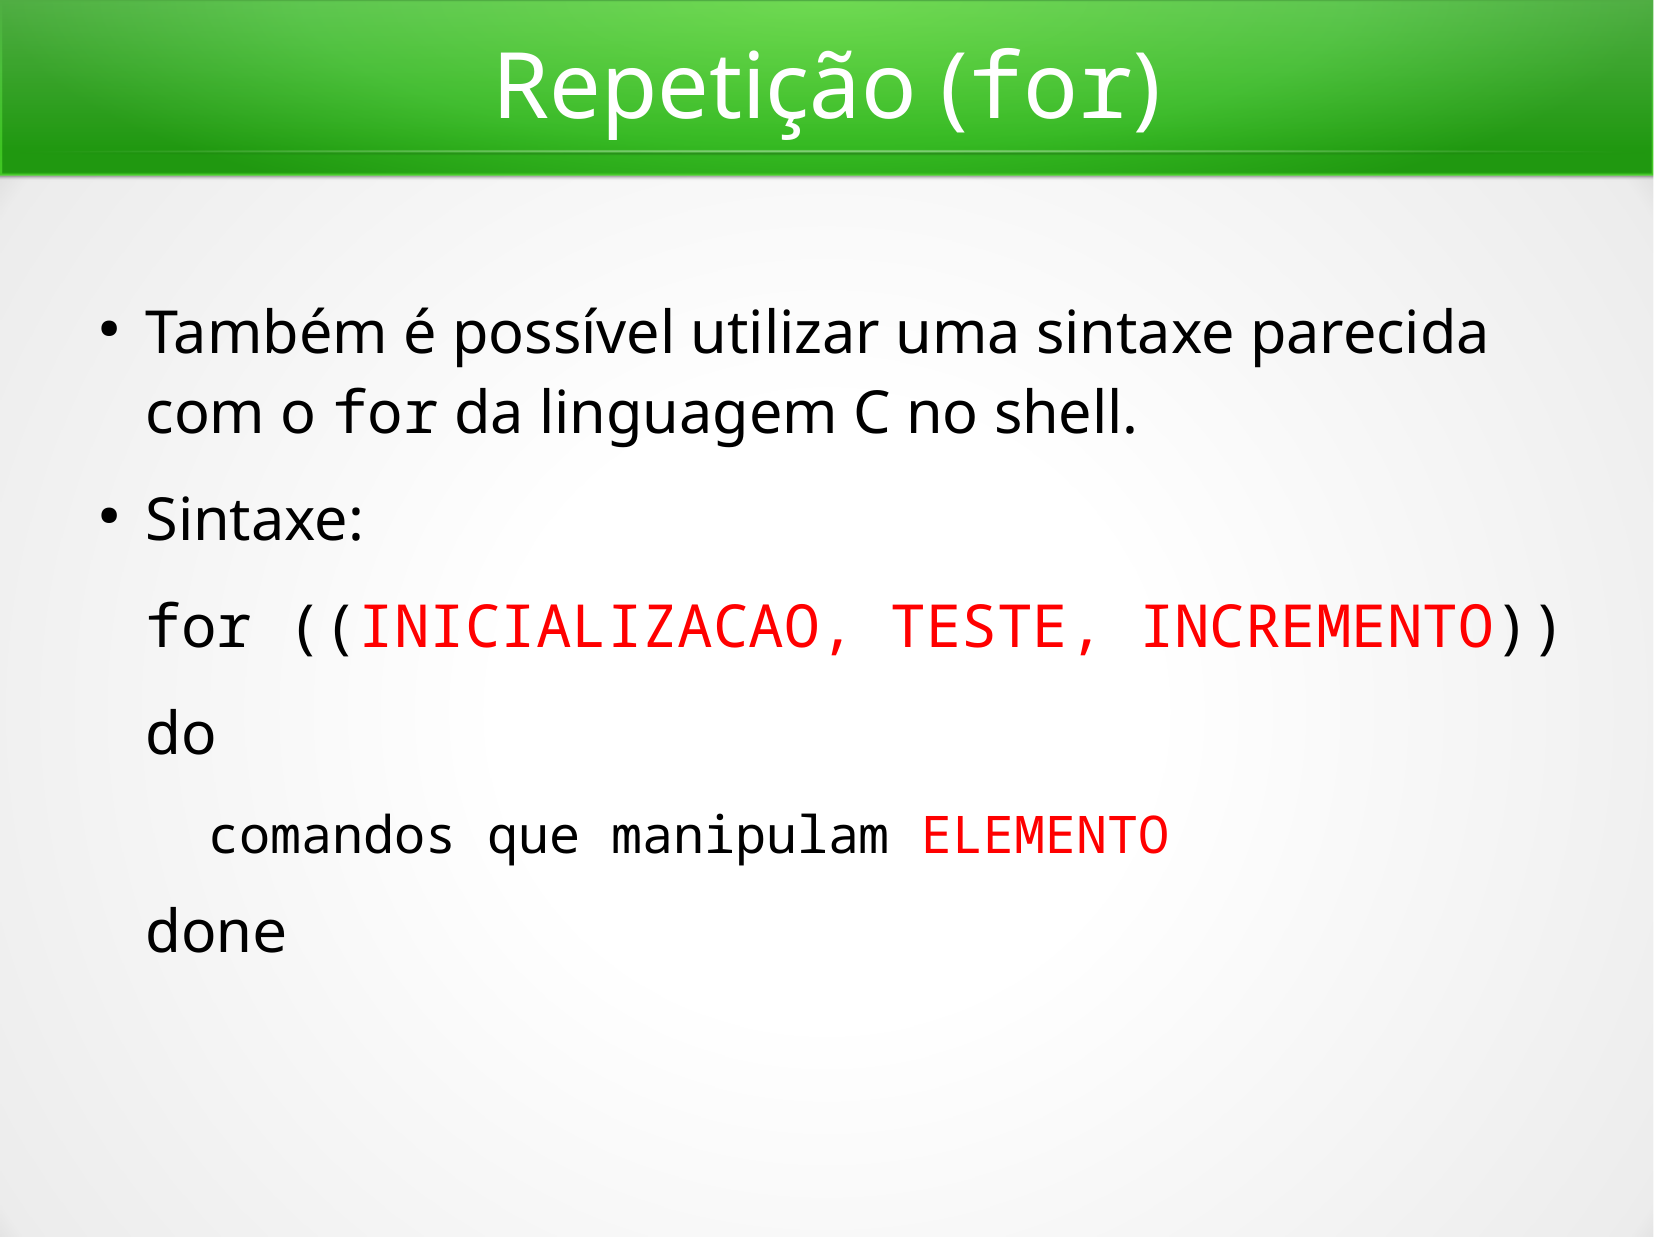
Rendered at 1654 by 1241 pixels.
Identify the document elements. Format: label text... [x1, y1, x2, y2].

list Também é possível utilizar uma sintaxe parecida com o for da linguagem C no shell. Sintaxe: for ((INICIALIZACAO, TESTE, INCREMENTO)) do comandos que manipulam ELEMENTO done [82, 290, 1571, 1010]
title Repetição (for) [82, 11, 1571, 154]
picture [0, 0, 1654, 1237]
